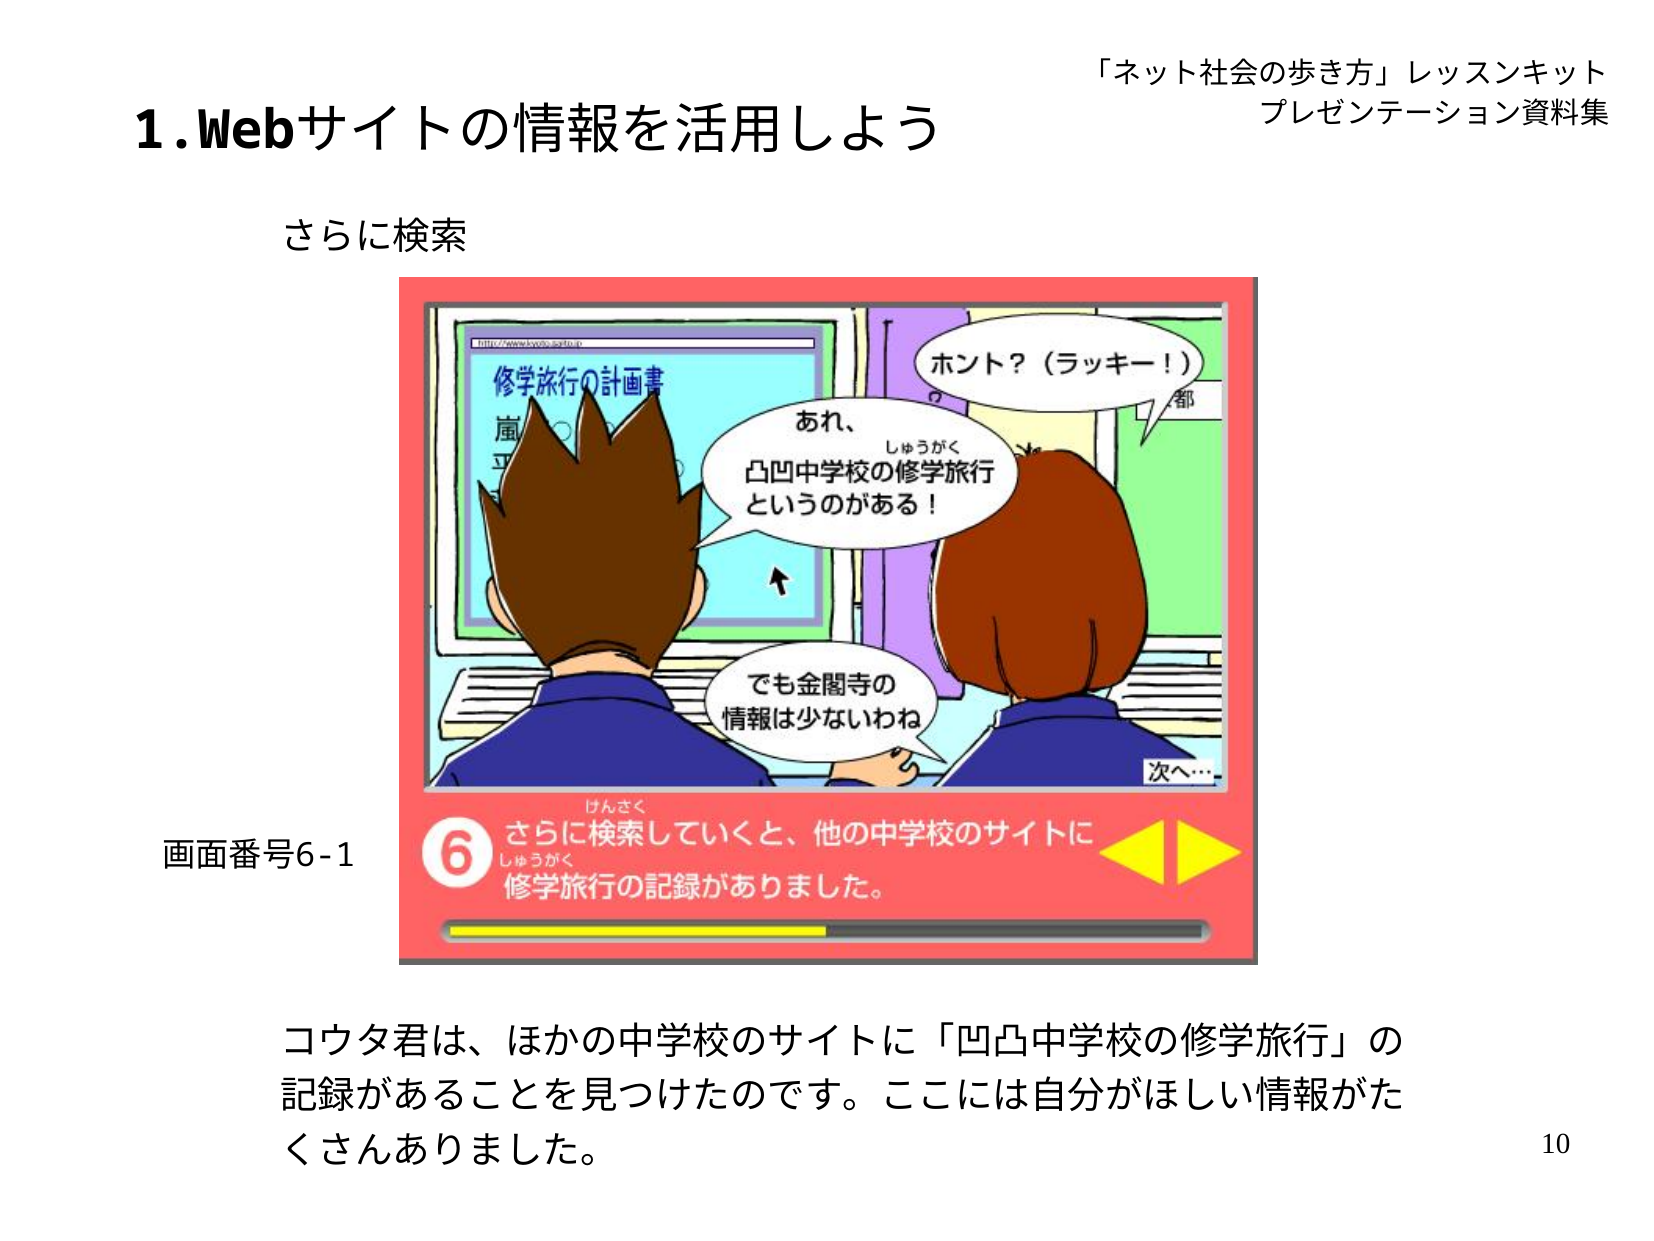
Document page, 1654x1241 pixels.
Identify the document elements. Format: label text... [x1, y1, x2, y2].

text_box 1.Webサイトの情報を活用しよう [118, 88, 1093, 169]
picture [399, 277, 1258, 965]
text_box さらに検索 [265, 206, 945, 267]
text_box コウタ君は、ほかの中学校のサイトに「凹凸中学校の修学旅行」の記録があることを見つけたのです。ここには自分がほしい情報がたくさんありました。 [265, 1003, 1447, 1182]
text_box 「ネット社会の歩き方」レッスンキット プレゼンテーション資料集 [1062, 44, 1625, 139]
text_box 画面番号6-1 [147, 826, 384, 882]
